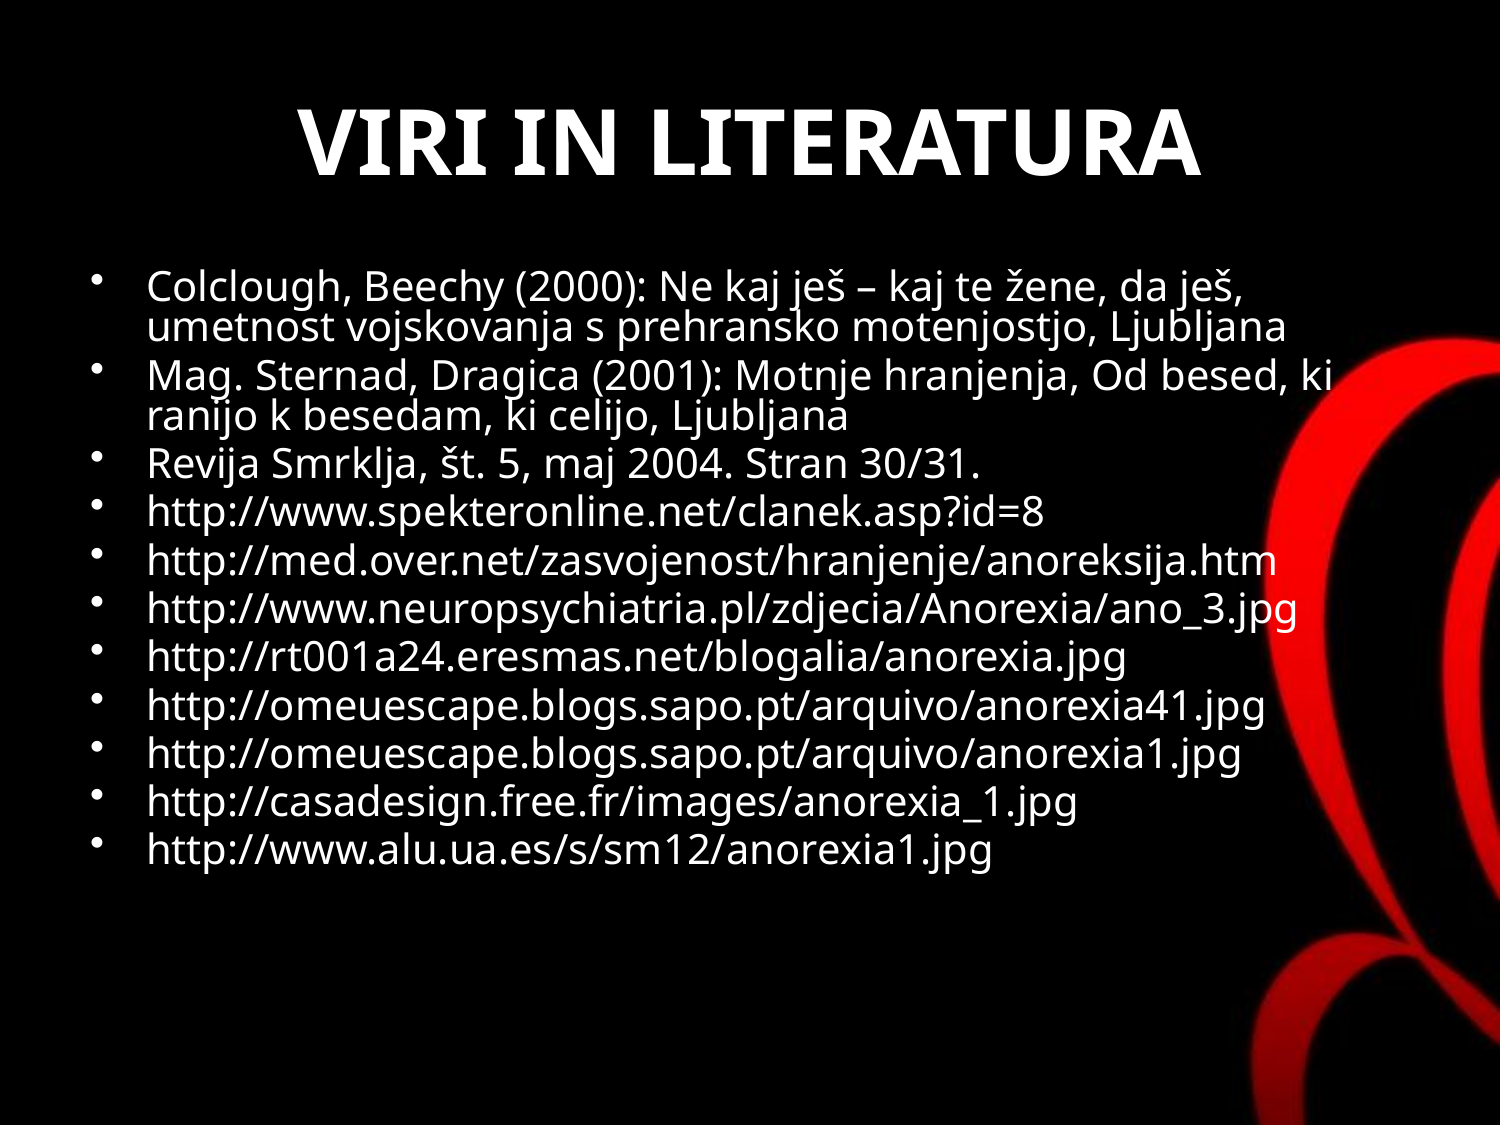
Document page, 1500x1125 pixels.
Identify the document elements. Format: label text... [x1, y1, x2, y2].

picture [0, 0, 1500, 1125]
title VIRI IN LITERATURA [75, 45, 1425, 233]
list Colclough, Beechy (2000): Ne kaj ješ – kaj te žene, da ješ, umetnost vojskovanja s prehransko motenjostjo, Ljubljana Mag. Sternad, Dragica (2001): Motnje hranjenja, Od besed, ki ranijo k besedam, ki celijo, Ljubljana Revija Smrklja, št. 5, maj 2004. Stran 30/31. http://www.spekteronline.net/clanek.asp?id=8 http://med.over.net/zasvojenost/hranjenje/anoreksija.htm http://www.neuropsychiatria.pl/zdjecia/Anorexia/ano_3.jpg http://rt001a24.eresmas.net/blogalia/anorexia.jpg http://omeuescape.blogs.sapo.pt/arquivo/anorexia41.jpg http://omeuescape.blogs.sapo.pt/arquivo/anorexia1.jpg http://casadesign.free.fr/images/anorexia_1.jpg http://www.alu.ua.es/s/sm12/anorexia1.jpg [75, 262, 1425, 1005]
